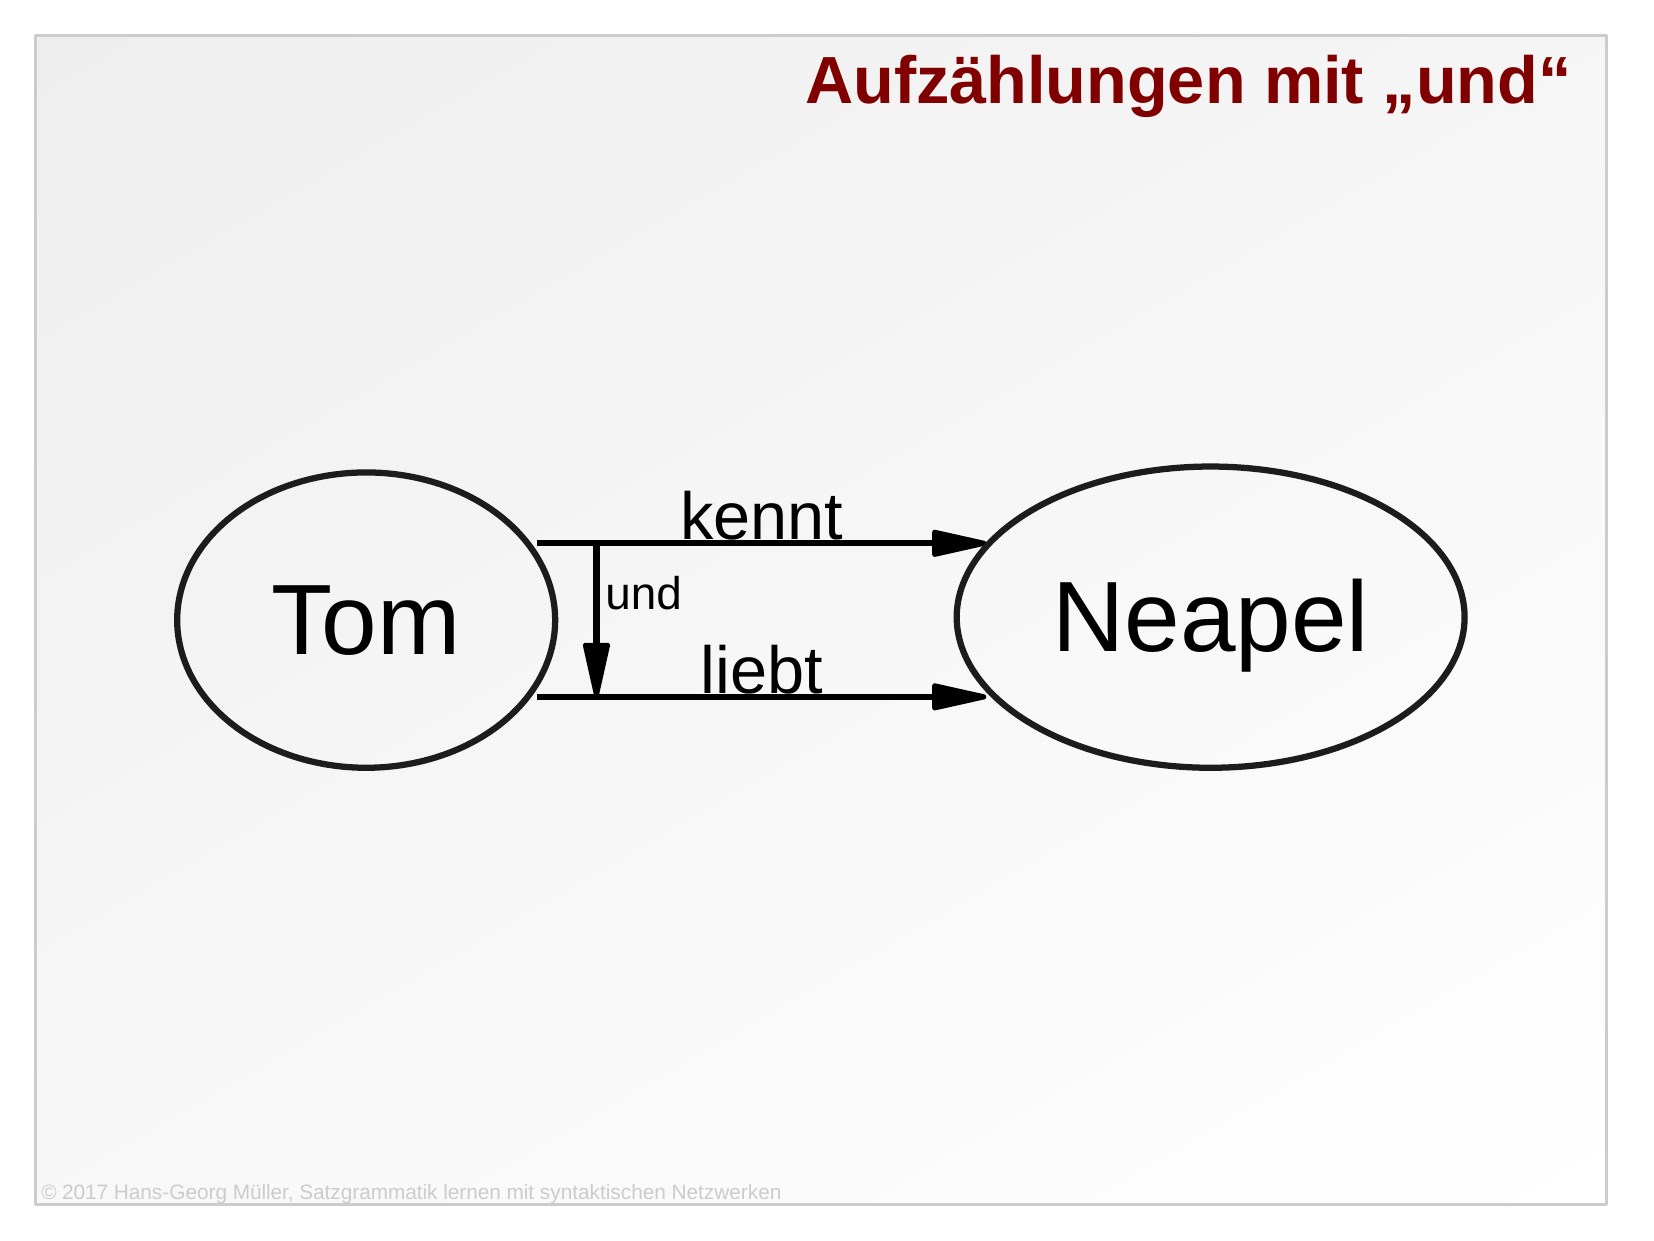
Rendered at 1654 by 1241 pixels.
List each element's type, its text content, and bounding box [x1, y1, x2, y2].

text_box und [590, 561, 697, 628]
title Aufzählungen mit „und“ [84, 43, 1573, 194]
text_box Tom [177, 472, 556, 768]
text_box Neapel [956, 466, 1465, 768]
